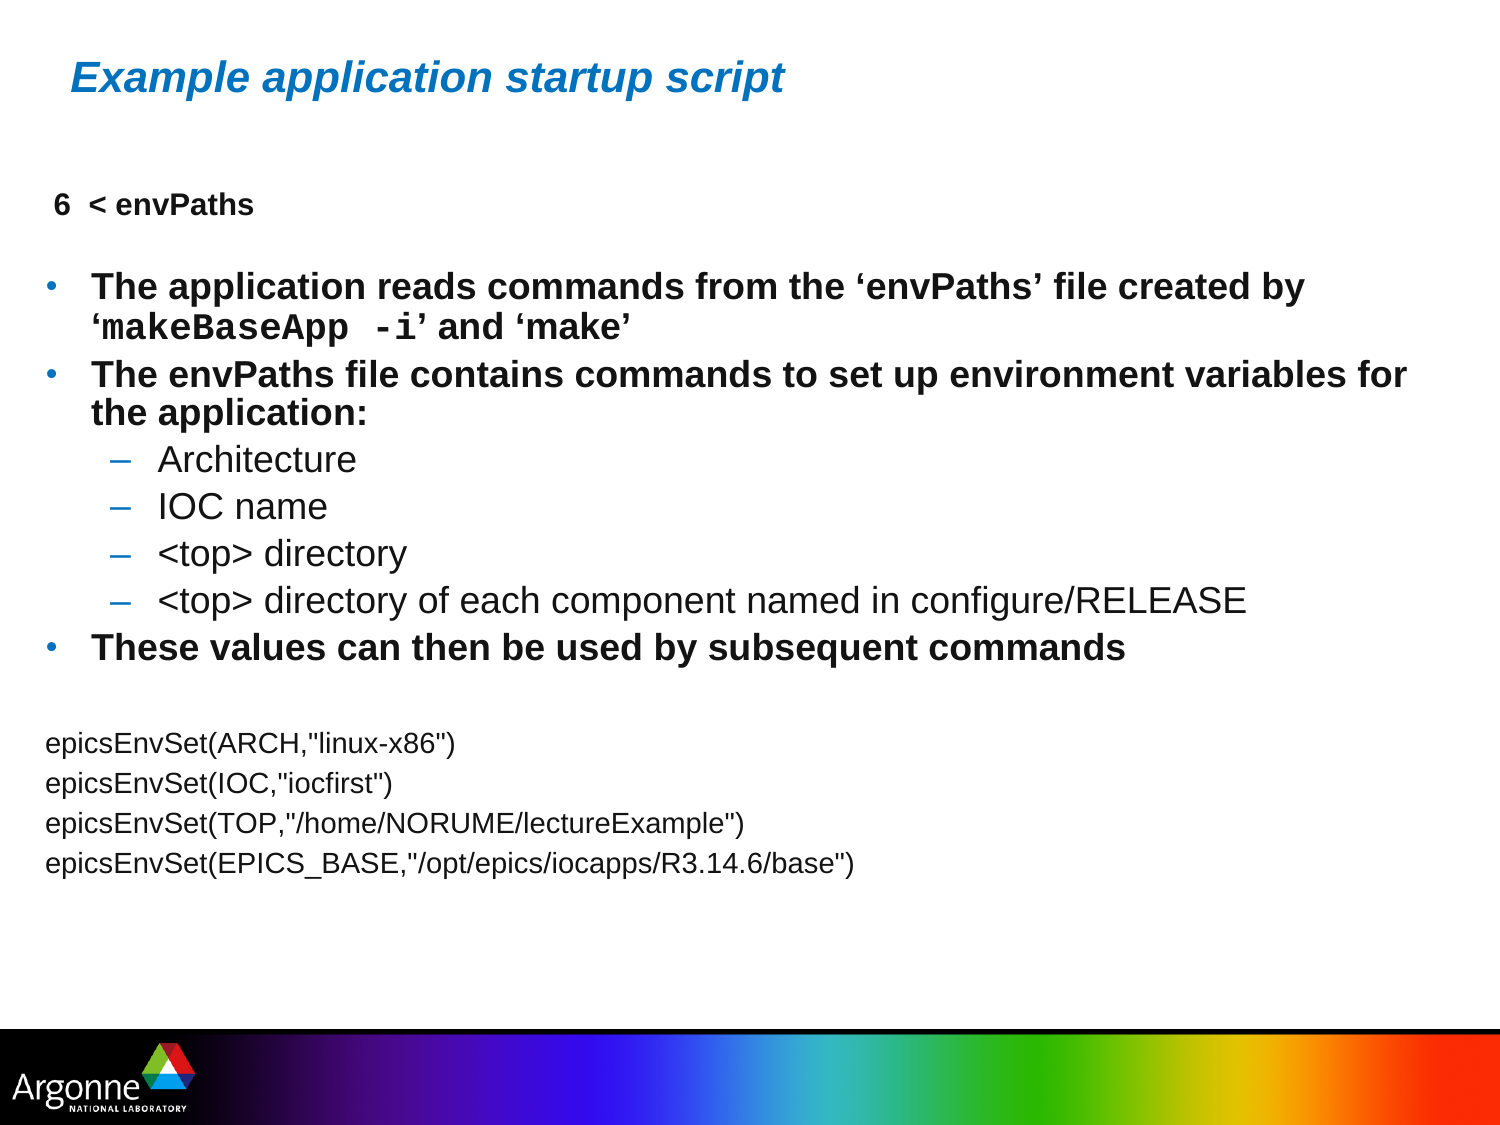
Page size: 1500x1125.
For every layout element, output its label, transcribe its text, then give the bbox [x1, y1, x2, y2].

title Example application startup script [55, 57, 1361, 113]
list 6 < envPaths The application reads commands from the ‘envPaths’ file created by ‘makeBaseApp -i’ and ‘make’ The envPaths file contains commands to set up environment variables for the application: Architecture IOC name <top> directory <top> directory of each component named in configure/RELEASE These values can then be used by subsequent commands epicsEnvSet(ARCH,"linux-x86") epicsEnvSet(IOC,"iocfirst") epicsEnvSet(TOP,"/home/NORUME/lectureExample") epicsEnvSet(EPICS_BASE,"/opt/epics/iocapps/R3.14.6/base") [30, 183, 1447, 927]
picture [0, 1029, 1500, 1125]
